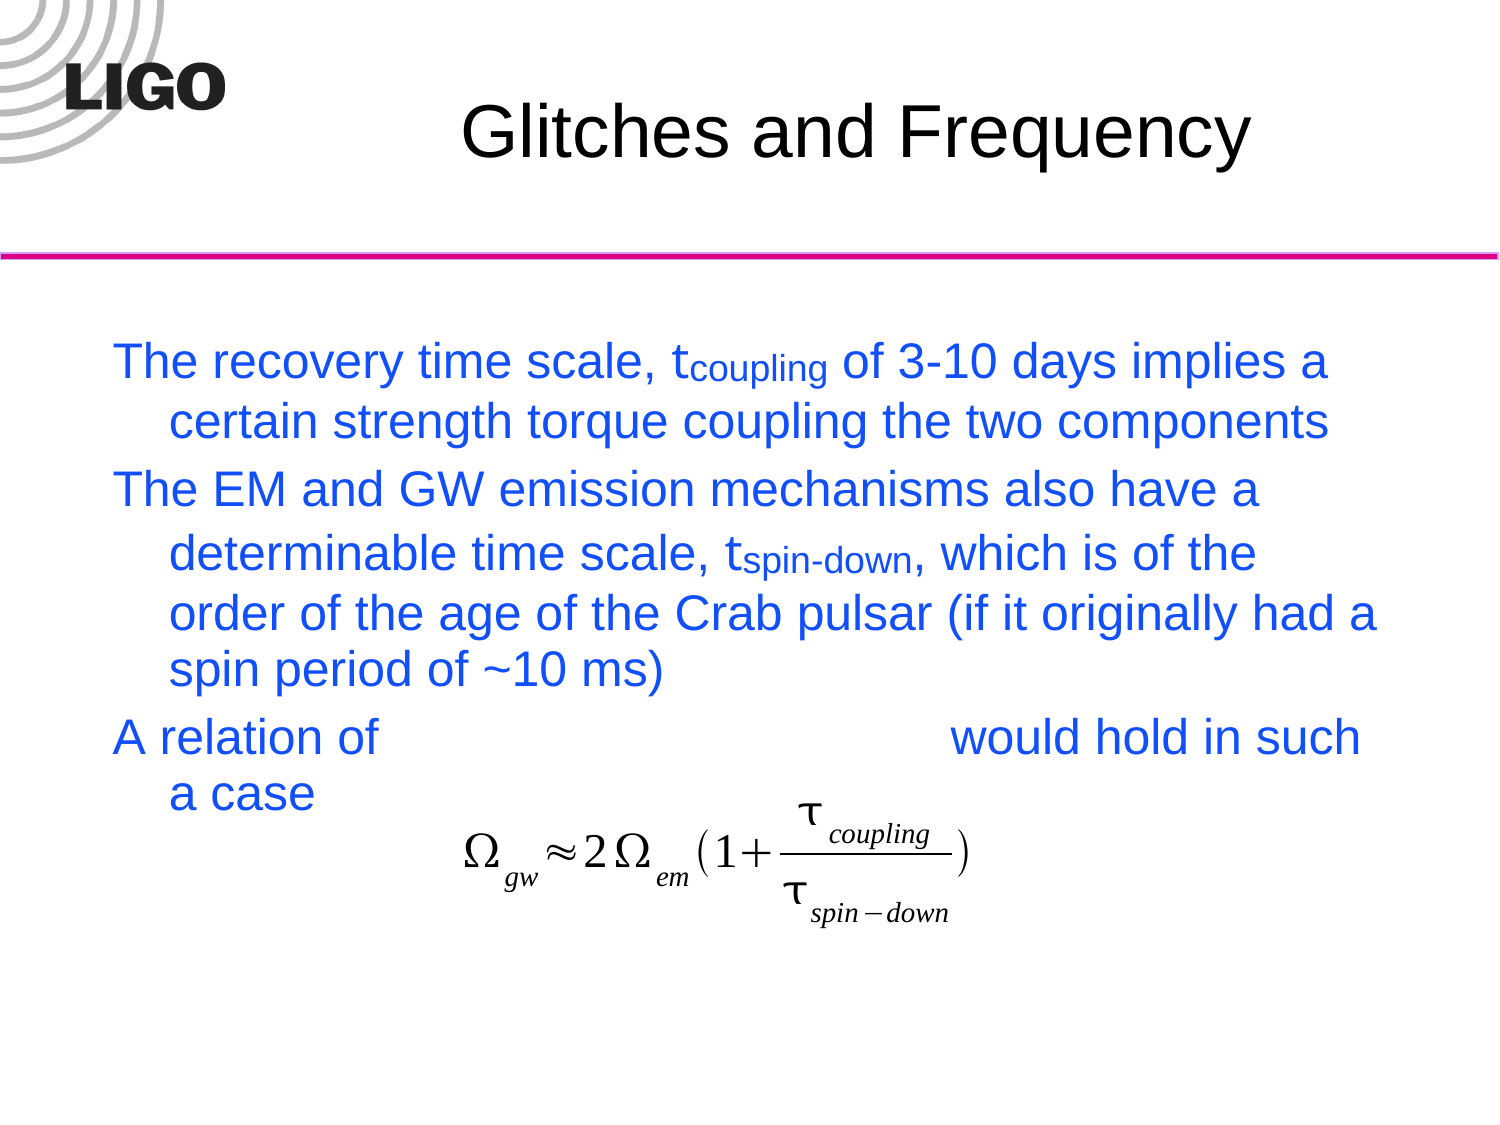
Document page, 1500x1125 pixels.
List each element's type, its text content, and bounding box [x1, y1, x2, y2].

chart [450, 780, 983, 931]
list The recovery time scale, tcoupling of 3-10 days implies a certain strength torque coupling the two components The EM and GW emission mechanisms also have a determinable time scale, tspin-down, which is of the order of the age of the Crab pulsar (if it originally had a spin period of ~10 ms) A relation of would hold in such a case [112, 324, 1388, 1001]
title Glitches and Frequency [262, 37, 1450, 225]
